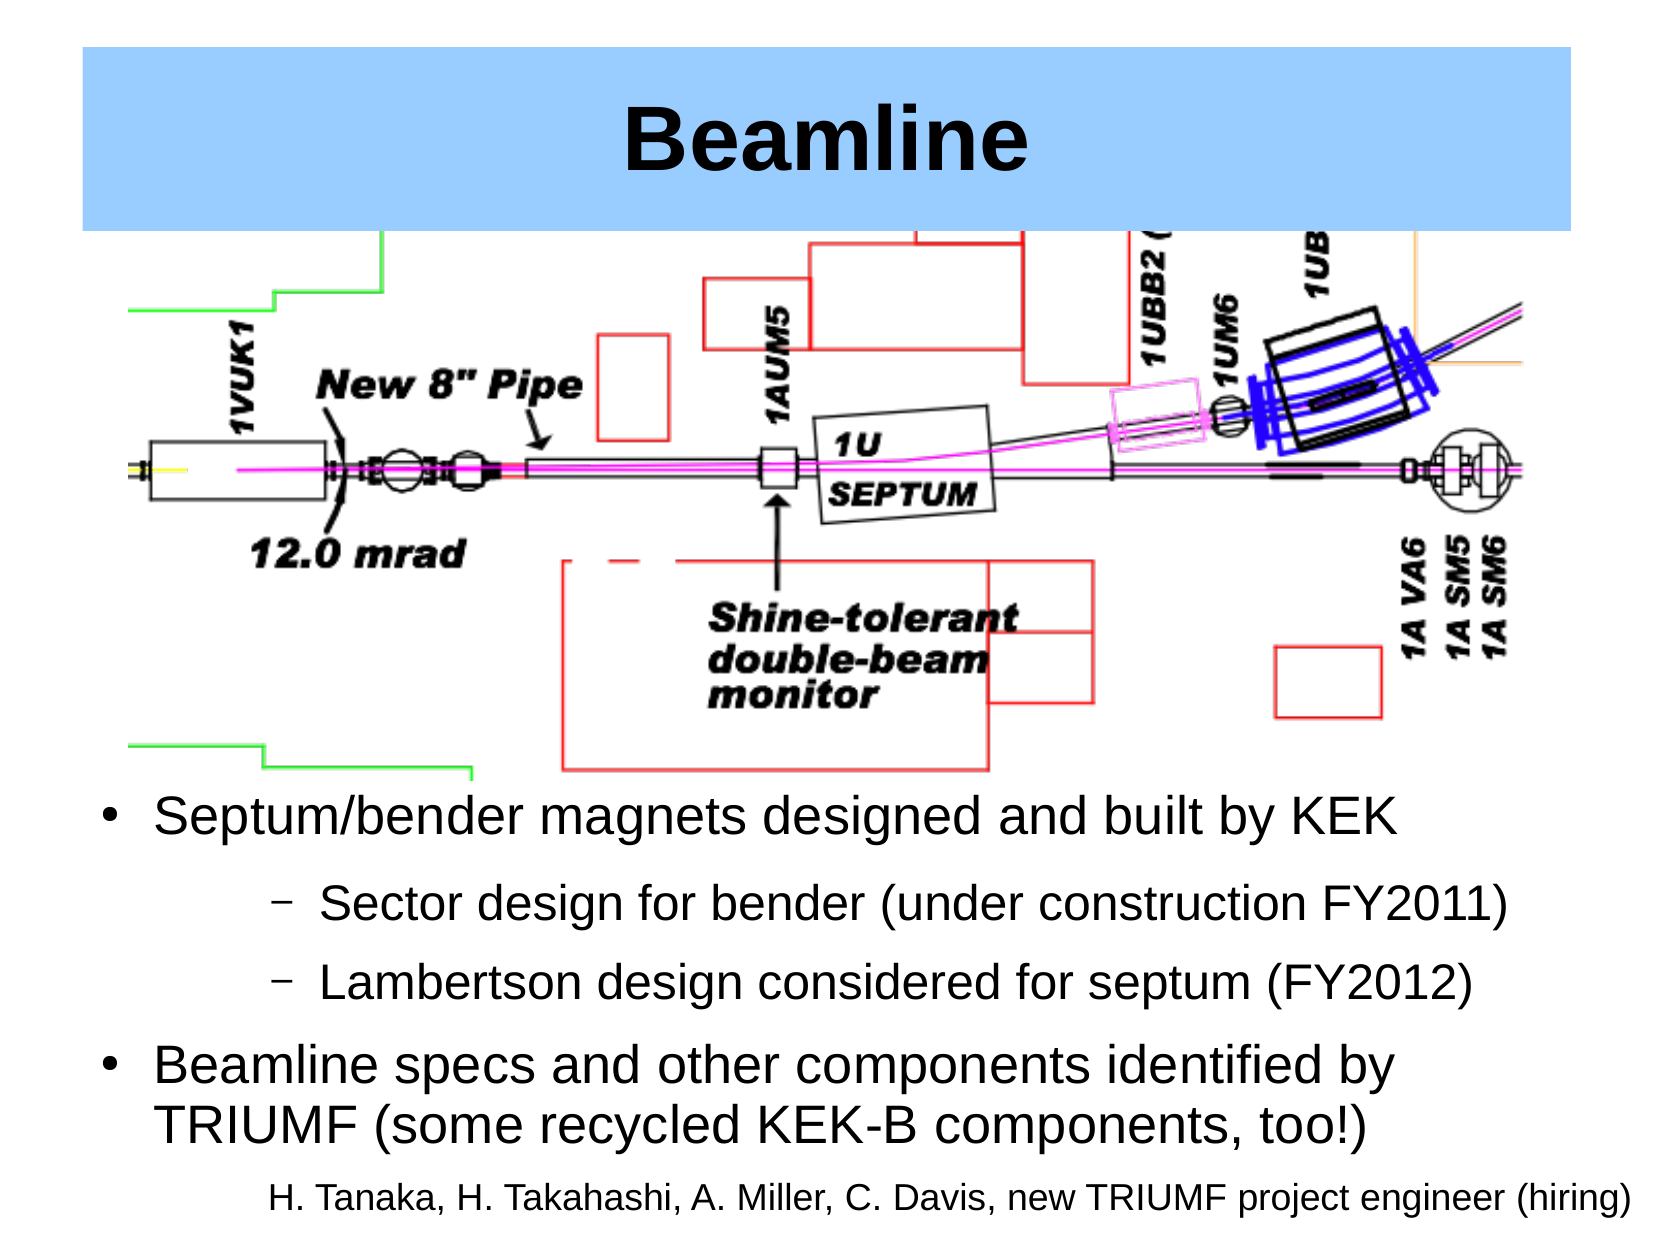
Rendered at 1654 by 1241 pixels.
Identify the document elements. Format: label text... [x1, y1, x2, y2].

picture [128, 231, 1526, 781]
text_box H. Tanaka, H. Takahashi, A. Miller, C. Davis, new TRIUMF project engineer (hiring) [253, 1169, 1654, 1231]
title Beamline [82, 47, 1571, 231]
list Septum/bender magnets designed and built by KEK Sector design for bender (under construction FY2011) Lambertson design considered for septum (FY2012) Beamline specs and other components identified by TRIUMF (some recycled KEK-B components, too!) [82, 785, 1571, 1170]
